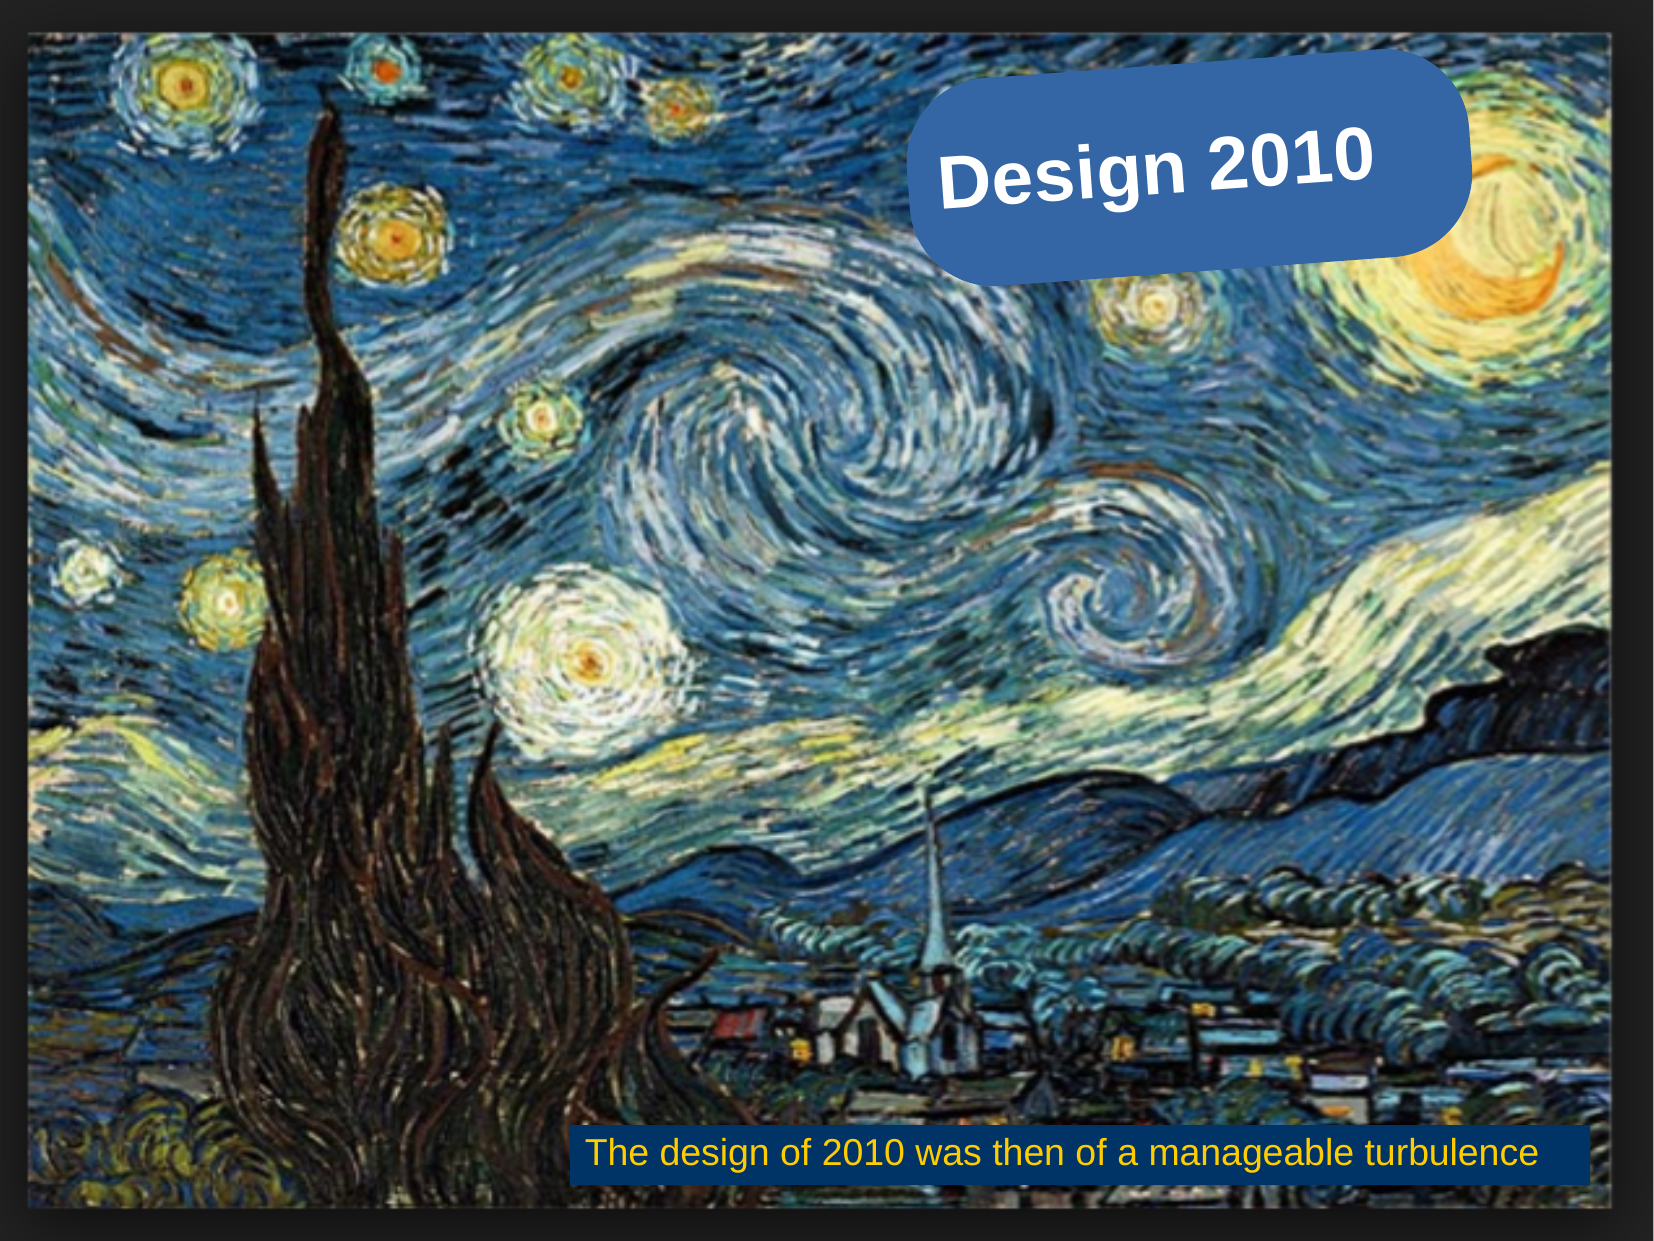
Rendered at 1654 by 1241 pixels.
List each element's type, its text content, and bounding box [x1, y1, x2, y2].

picture [0, 0, 1654, 1241]
text_box Design 2010 [900, 43, 1479, 293]
text_box The design of 2010 was then of a manageable turbulence [570, 1125, 1591, 1186]
